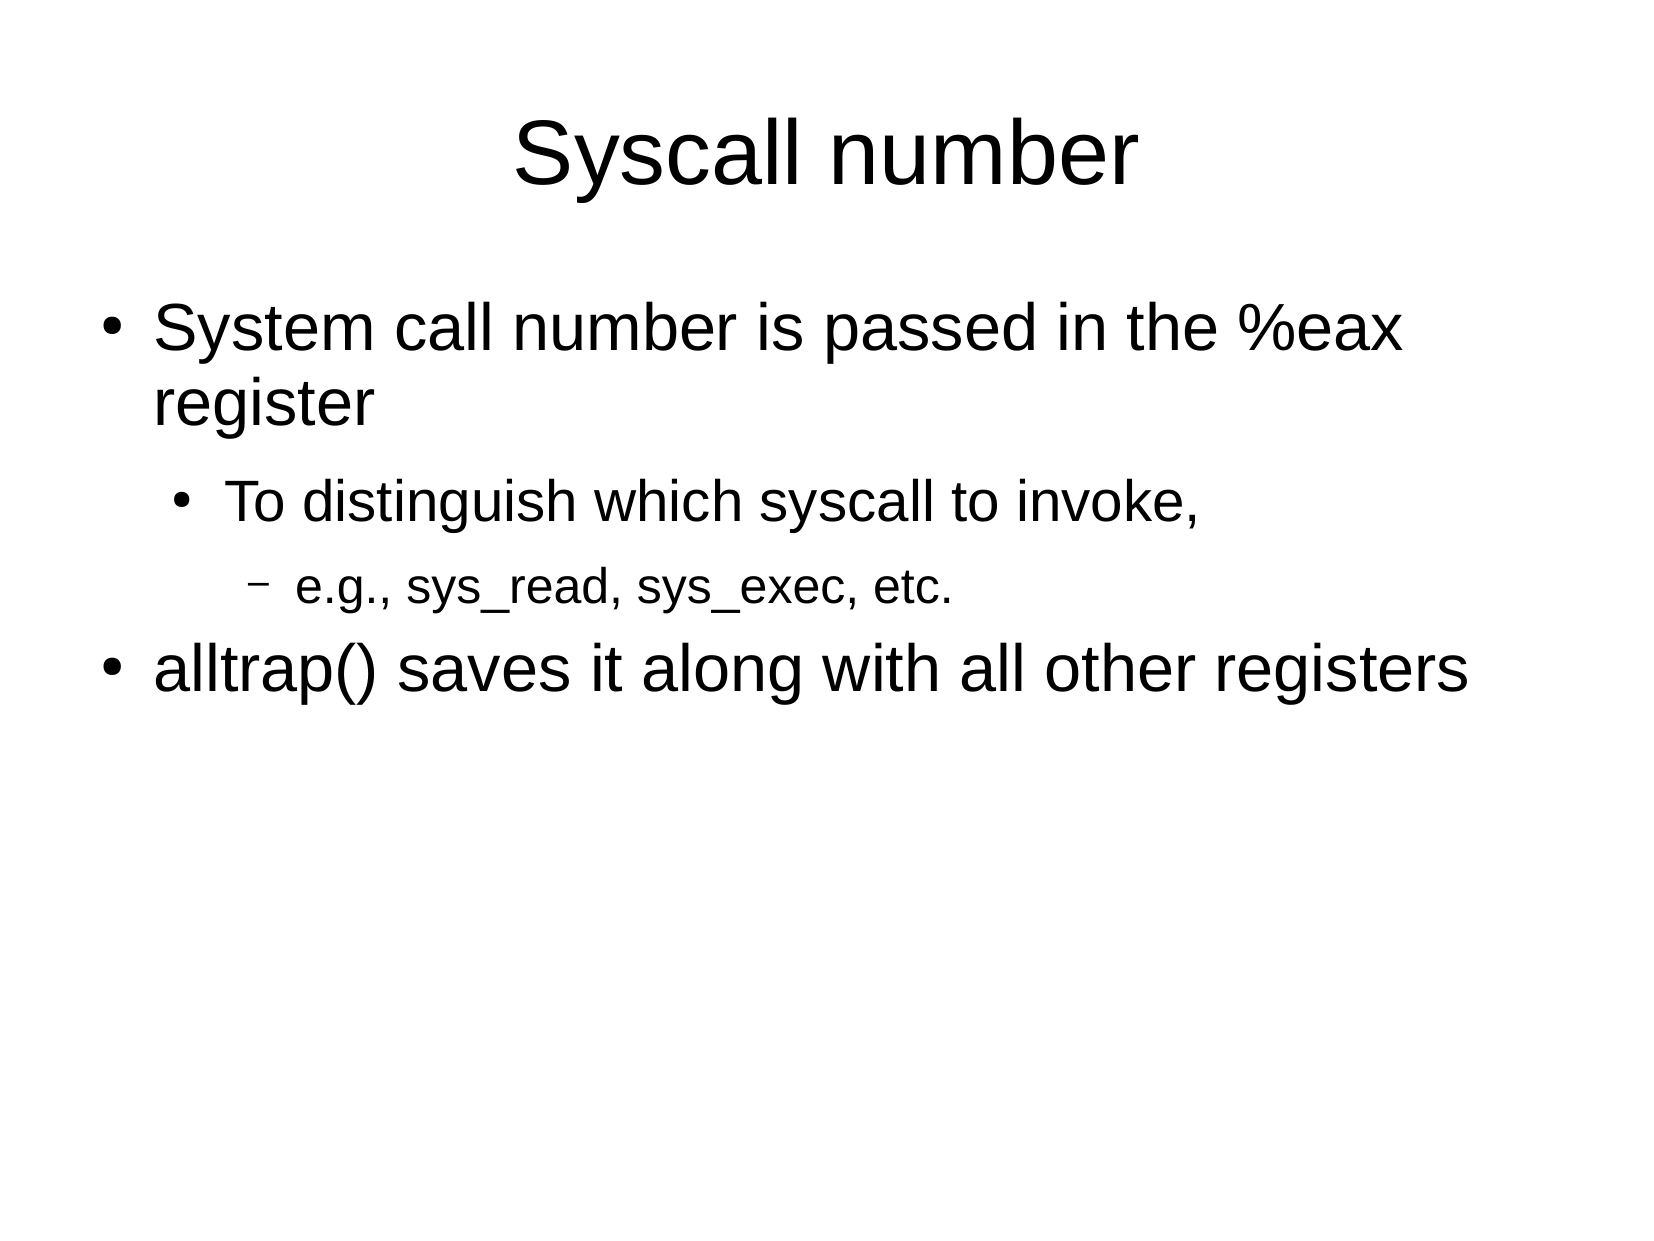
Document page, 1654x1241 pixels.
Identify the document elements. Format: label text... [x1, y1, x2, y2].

list System call number is passed in the %eax register To distinguish which syscall to invoke, e.g., sys_read, sys_exec, etc. alltrap() saves it along with all other registers [82, 290, 1571, 1010]
title Syscall number [82, 49, 1571, 257]
